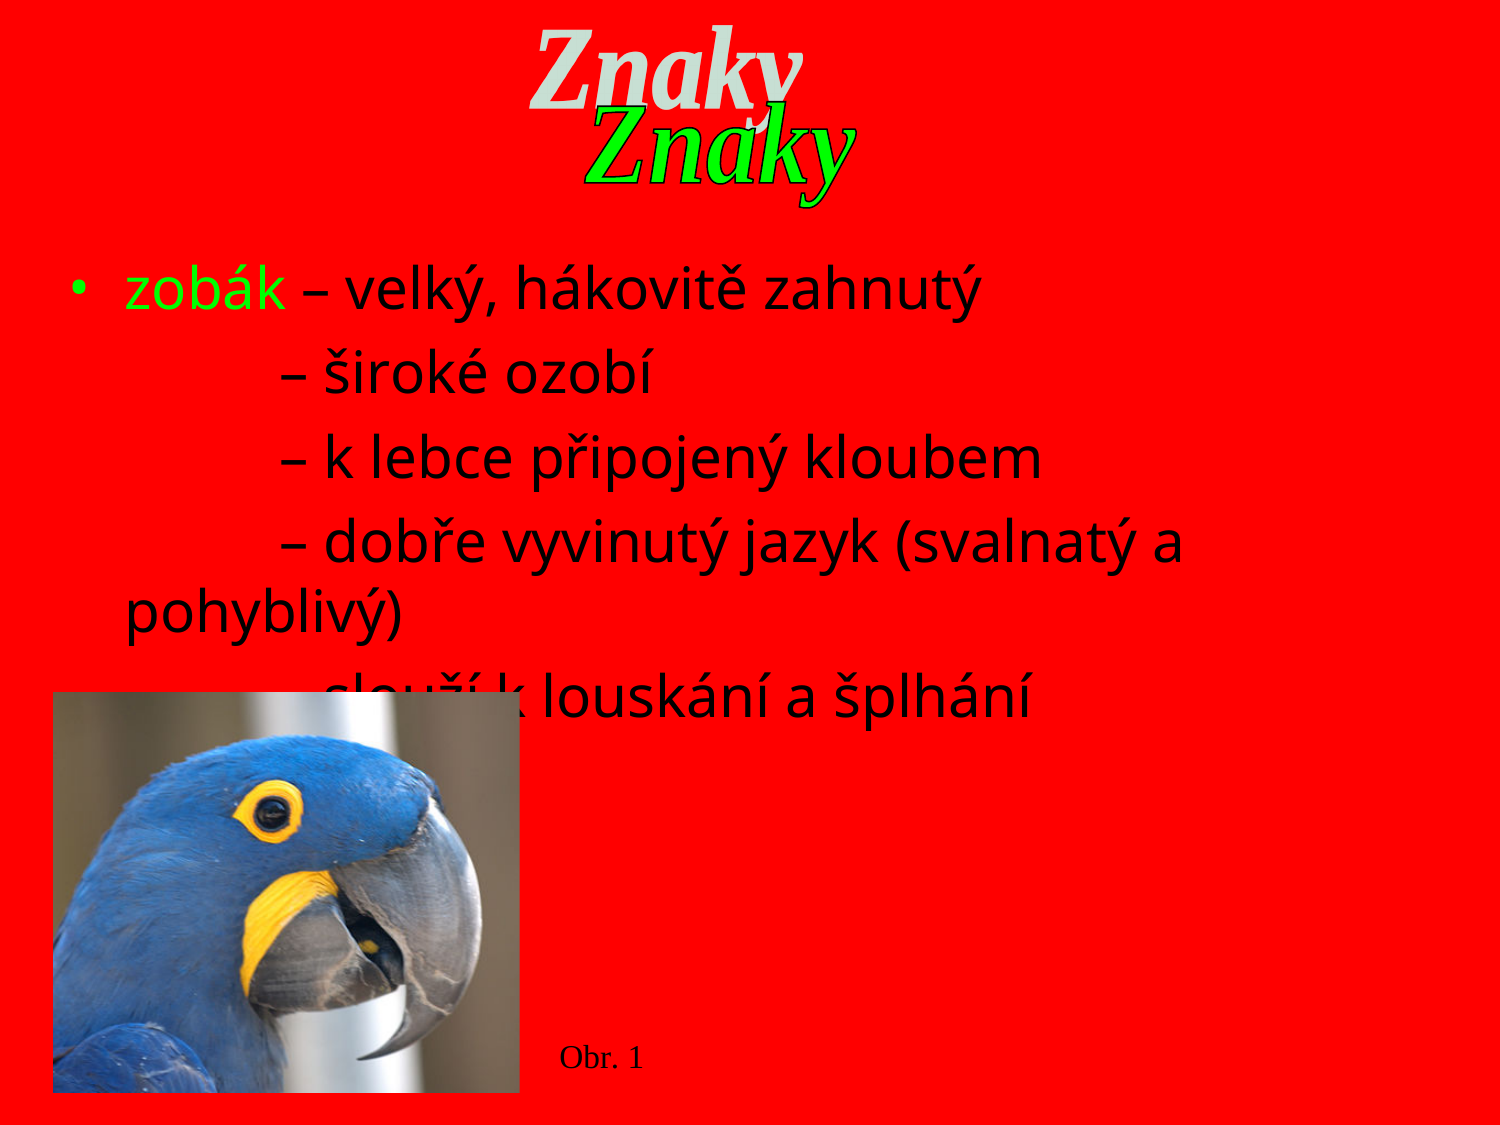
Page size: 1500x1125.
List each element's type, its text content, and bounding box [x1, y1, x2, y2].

text_box Znaky [650, 127, 701, 183]
list zobák – velký, hákovitě zahnutý – široké ozobí – k lebce připojený kloubem – dobře vyvinutý jazyk (svalnatý a pohyblivý) – slouží k louskání a šplhání [53, 243, 1388, 1125]
text_box Znaky [799, 129, 857, 208]
text_box Obr. 1 [525, 1023, 680, 1084]
picture [53, 692, 520, 1093]
text_box Znaky [759, 101, 809, 183]
text_box Znaky [584, 106, 646, 183]
text_box Znaky [707, 127, 756, 184]
